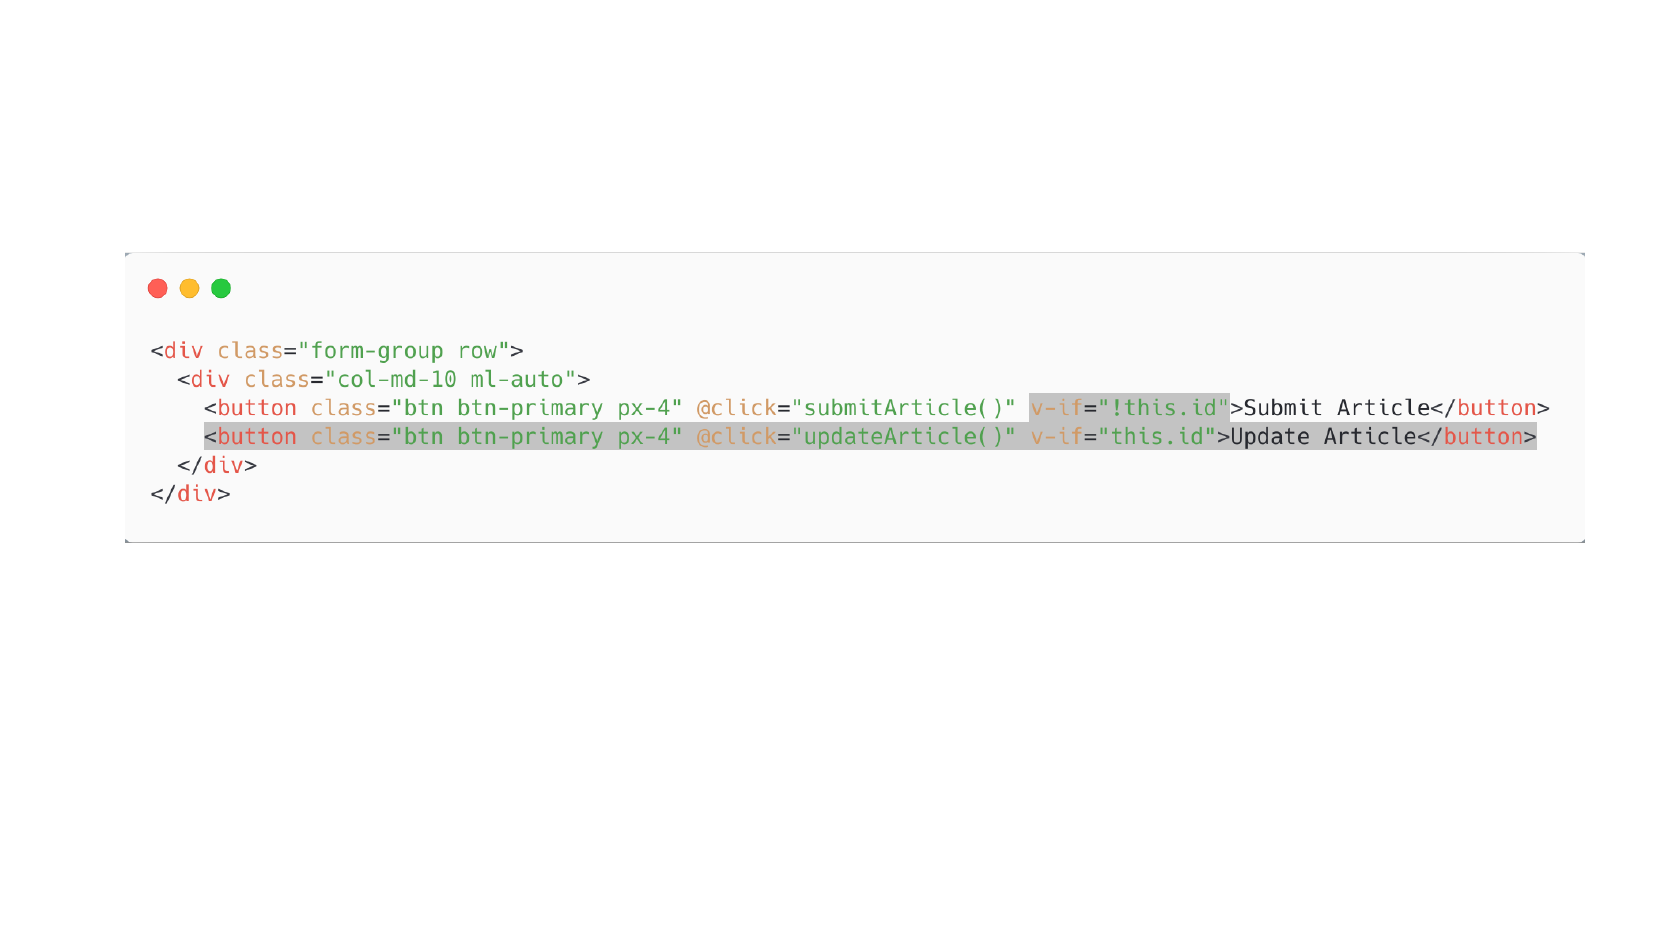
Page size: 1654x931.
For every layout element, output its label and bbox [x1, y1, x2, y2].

picture [125, 252, 1585, 543]
